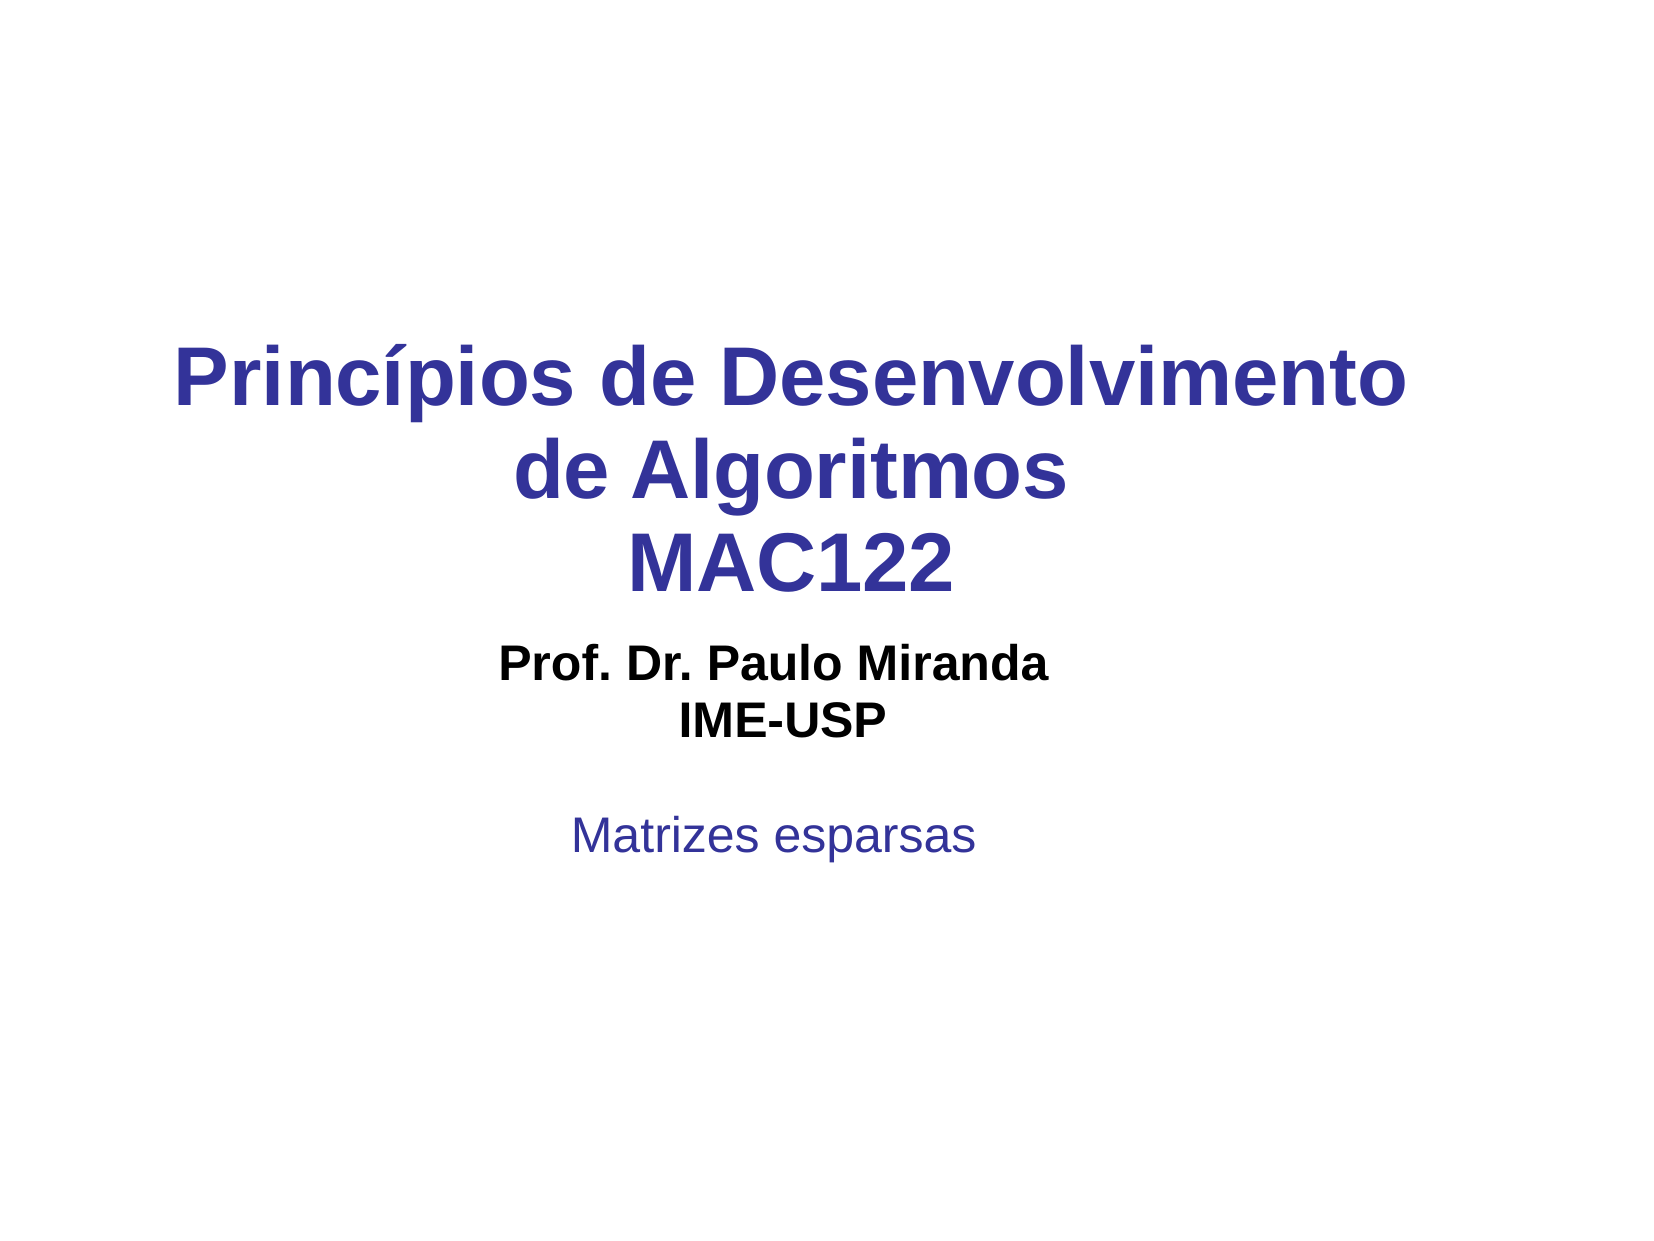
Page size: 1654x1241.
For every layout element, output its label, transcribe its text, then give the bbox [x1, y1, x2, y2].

text_box Prof. Dr. Paulo Miranda IME-USP Matrizes esparsas [248, 637, 1299, 926]
title Princípios de Desenvolvimento de Algoritmos MAC122 [153, 322, 1429, 618]
